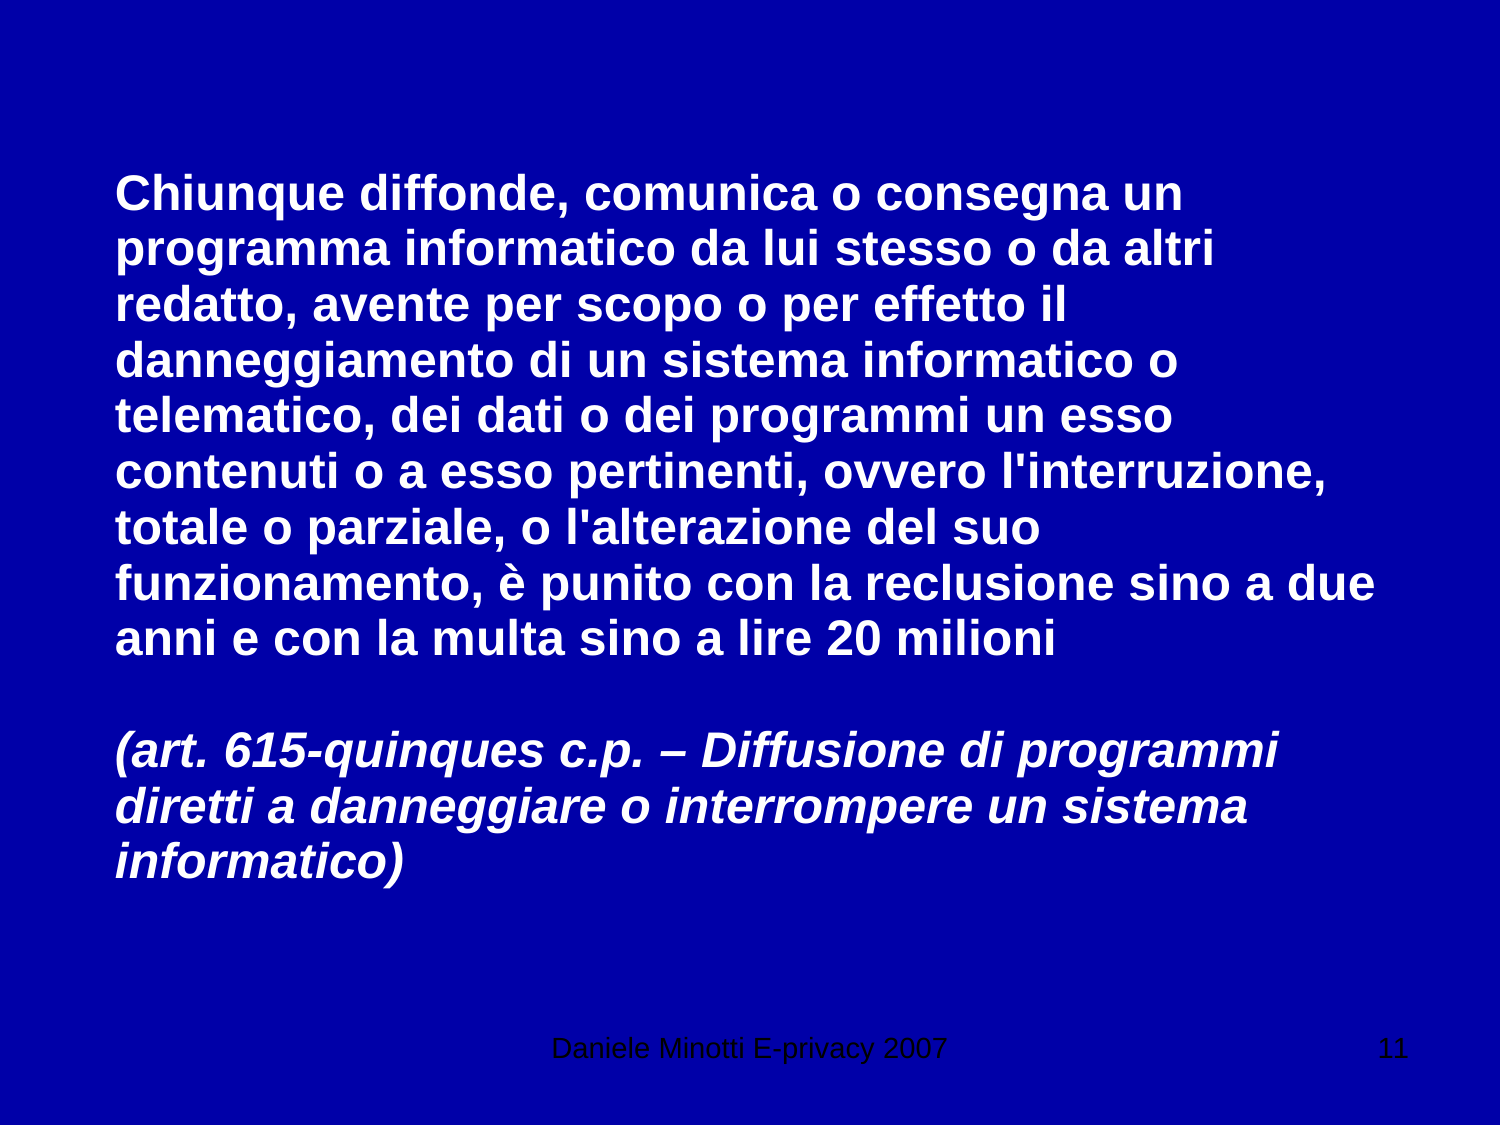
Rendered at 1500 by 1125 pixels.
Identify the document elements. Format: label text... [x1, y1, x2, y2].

title Chiunque diffonde, comunica o consegna un programma informatico da lui stesso o da altri redatto, avente per scopo o per effetto il danneggiamento di un sistema informatico o telematico, dei dati o dei programmi un esso contenuti o a esso pertinenti, ovvero l'interruzione, totale o parziale, o l'alterazione del suo funzionamento, è punito con la reclusione sino a due anni e con la multa sino a lire 20 milioni (art. 615-quinques c.p. – Diffusione di programmi diretti a danneggiare o interrompere un sistema informatico) [100, 90, 1400, 965]
